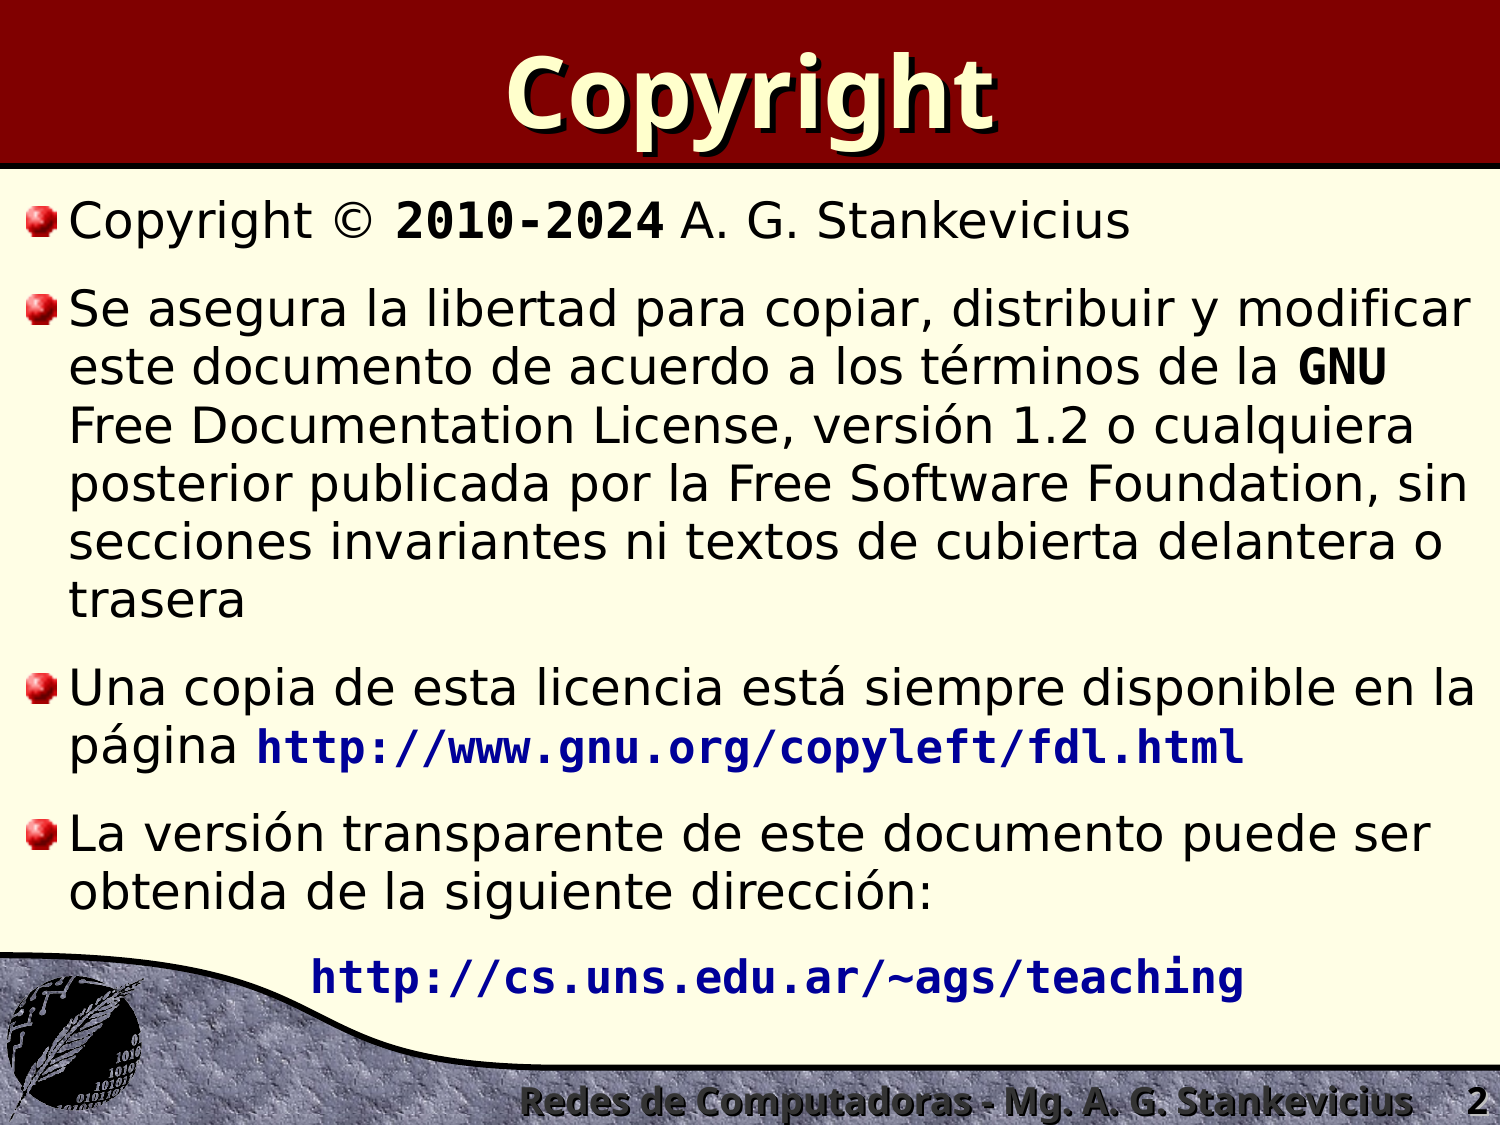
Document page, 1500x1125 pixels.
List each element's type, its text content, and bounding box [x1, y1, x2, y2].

picture [1047, 1100, 1054, 1110]
title Copyright [15, 5, 1485, 160]
list Copyright © 2010-2024 A. G. Stankevicius Se asegura la libertad para copiar, distribuir y modificar este documento de acuerdo a los términos de la GNU Free Documentation License, versión 1.2 o cualquiera posterior publicada por la Free Software Foundation, sin secciones invariantes ni textos de cubierta delantera o trasera Una copia de esta licencia está siempre disponible en la página http://www.gnu.org/copyleft/fdl.html La versión transparente de este documento puede ser obtenida de la siguiente dirección: http://cs.uns.edu.ar/~ags/teaching [11, 192, 1486, 1010]
picture [790, 1100, 795, 1110]
picture [0, 959, 1500, 1125]
